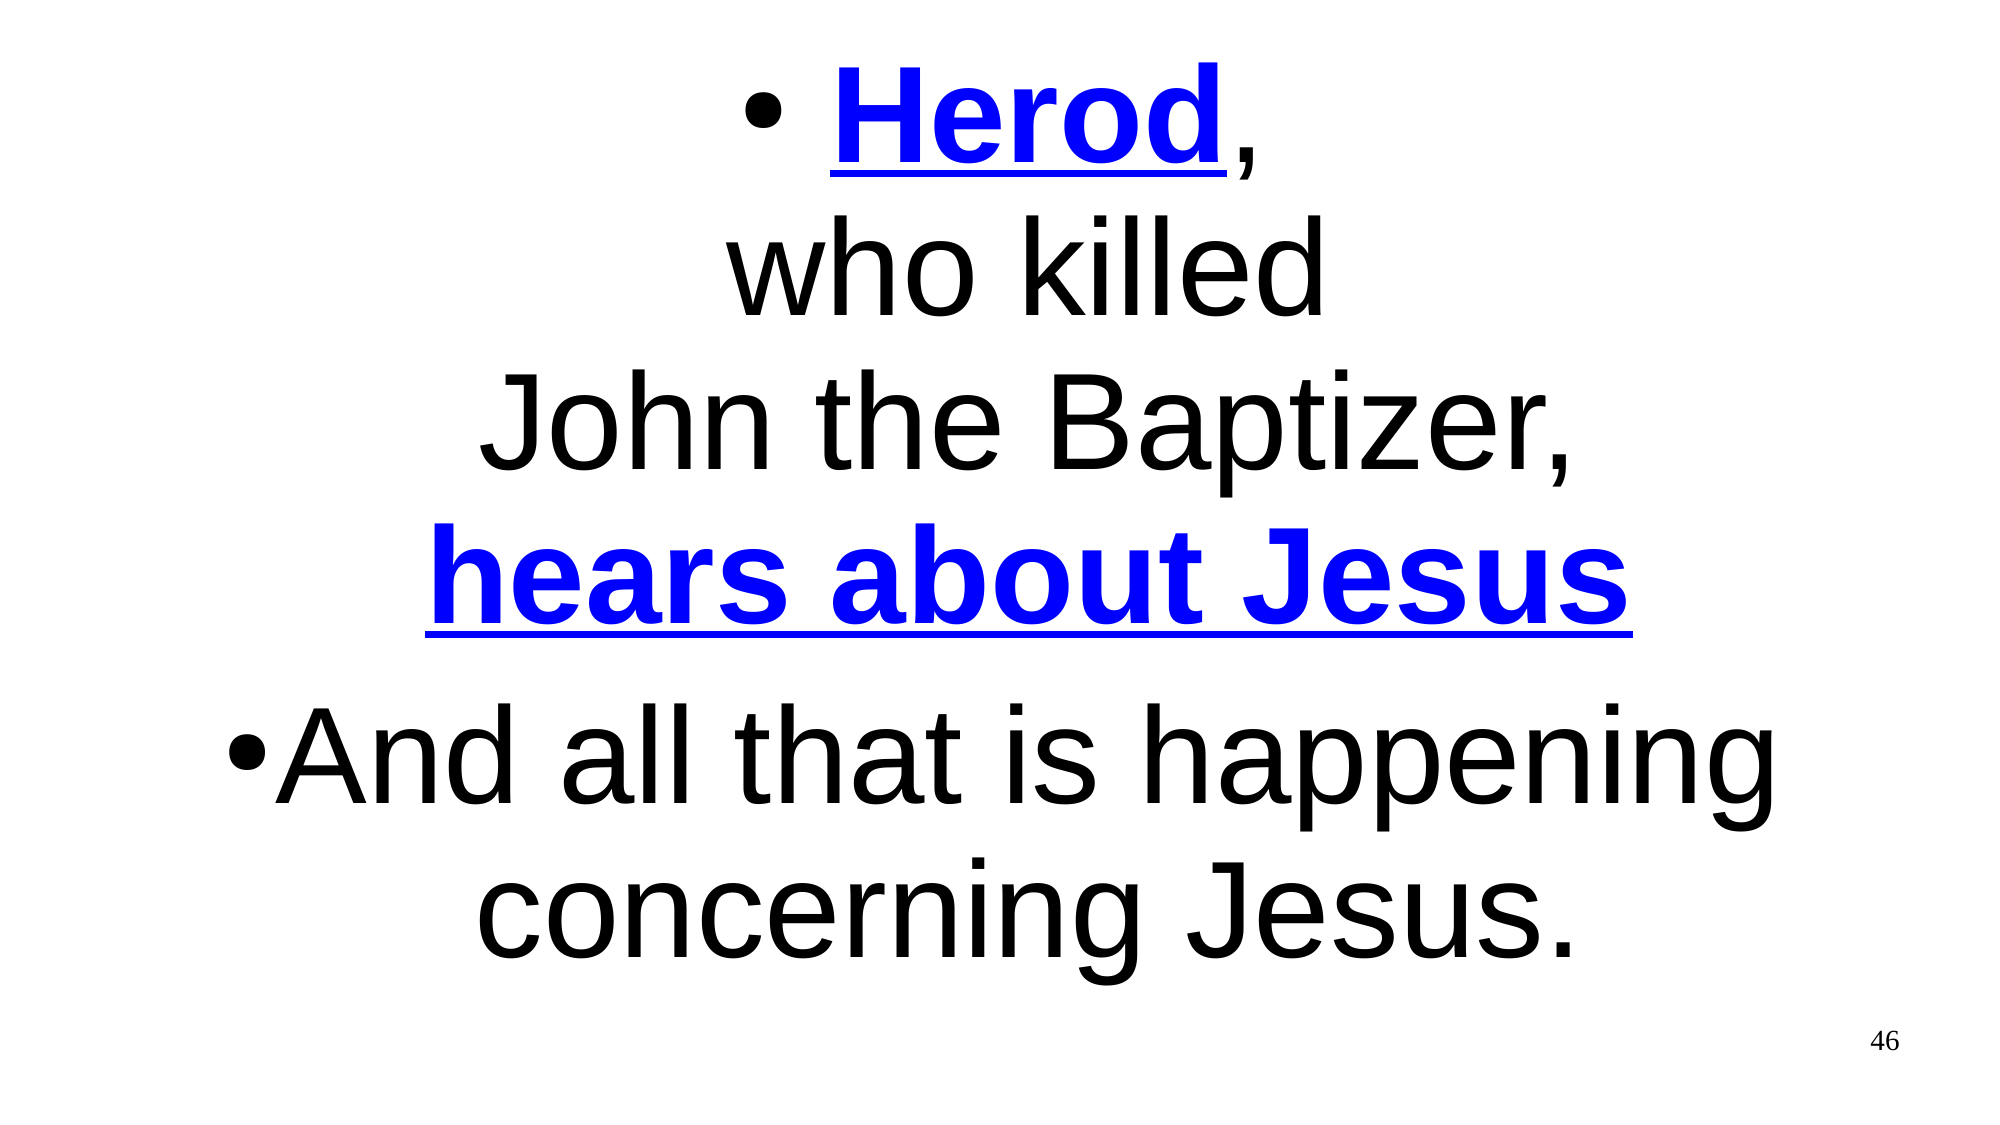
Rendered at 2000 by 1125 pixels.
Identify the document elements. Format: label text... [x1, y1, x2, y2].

list Herod, who killed John the Baptizer, hears about Jesus And all that is happening concerning Jesus. [37, 37, 1988, 1088]
